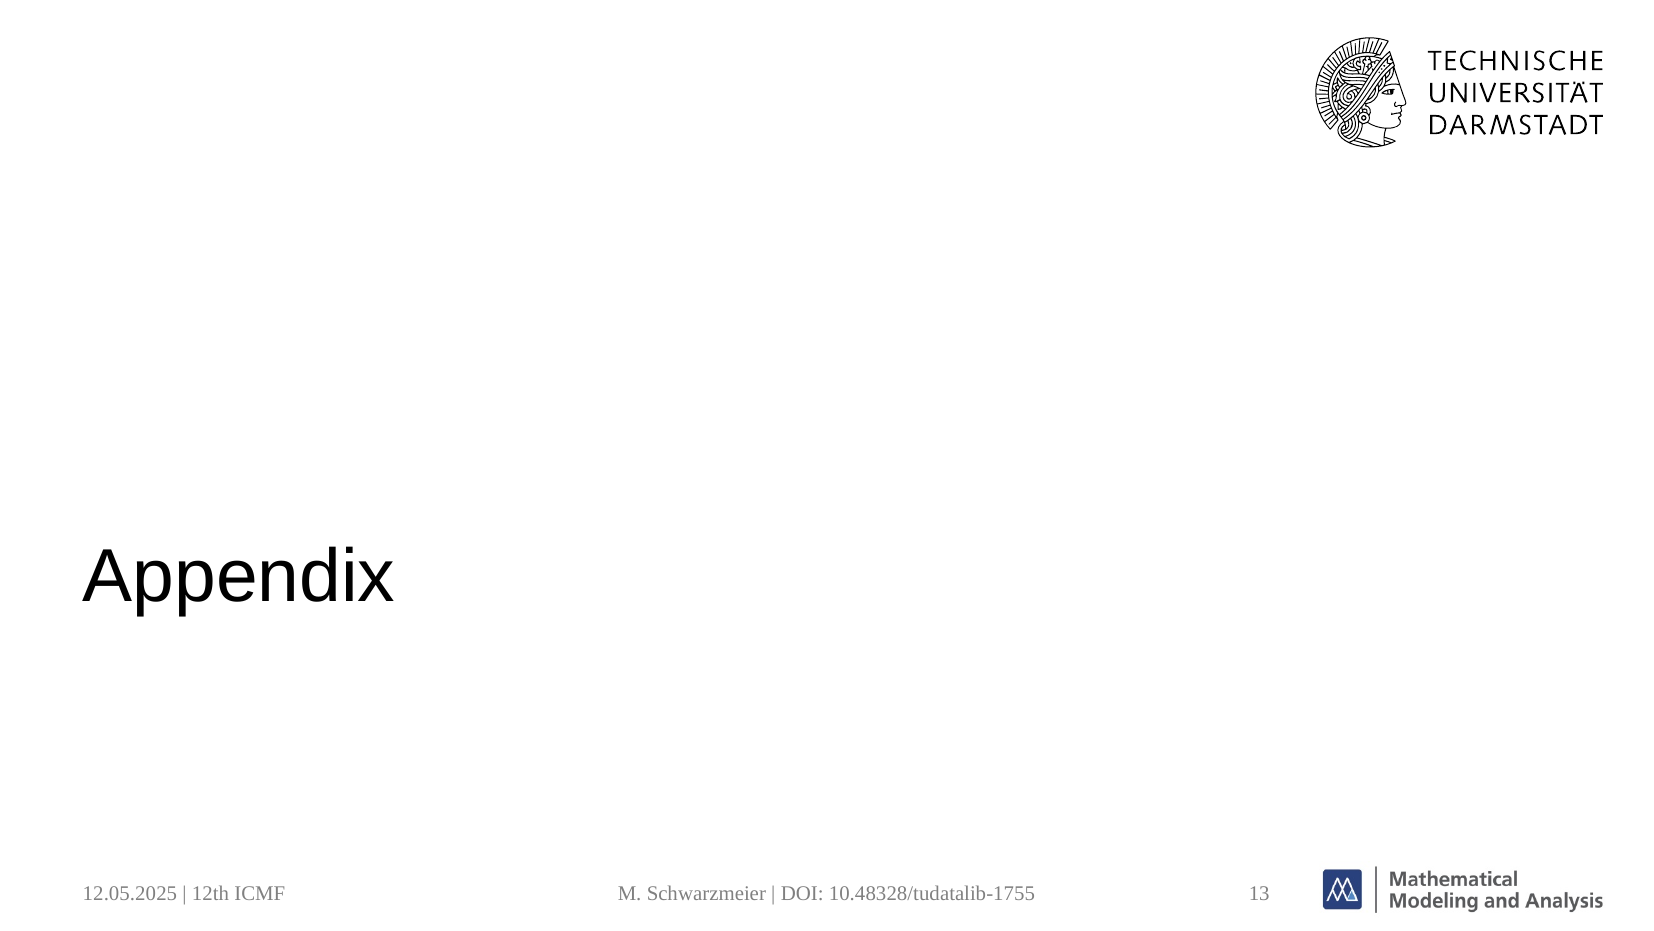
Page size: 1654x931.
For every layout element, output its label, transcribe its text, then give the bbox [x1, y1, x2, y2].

title Appendix [82, 501, 1571, 650]
picture [1299, 861, 1626, 918]
